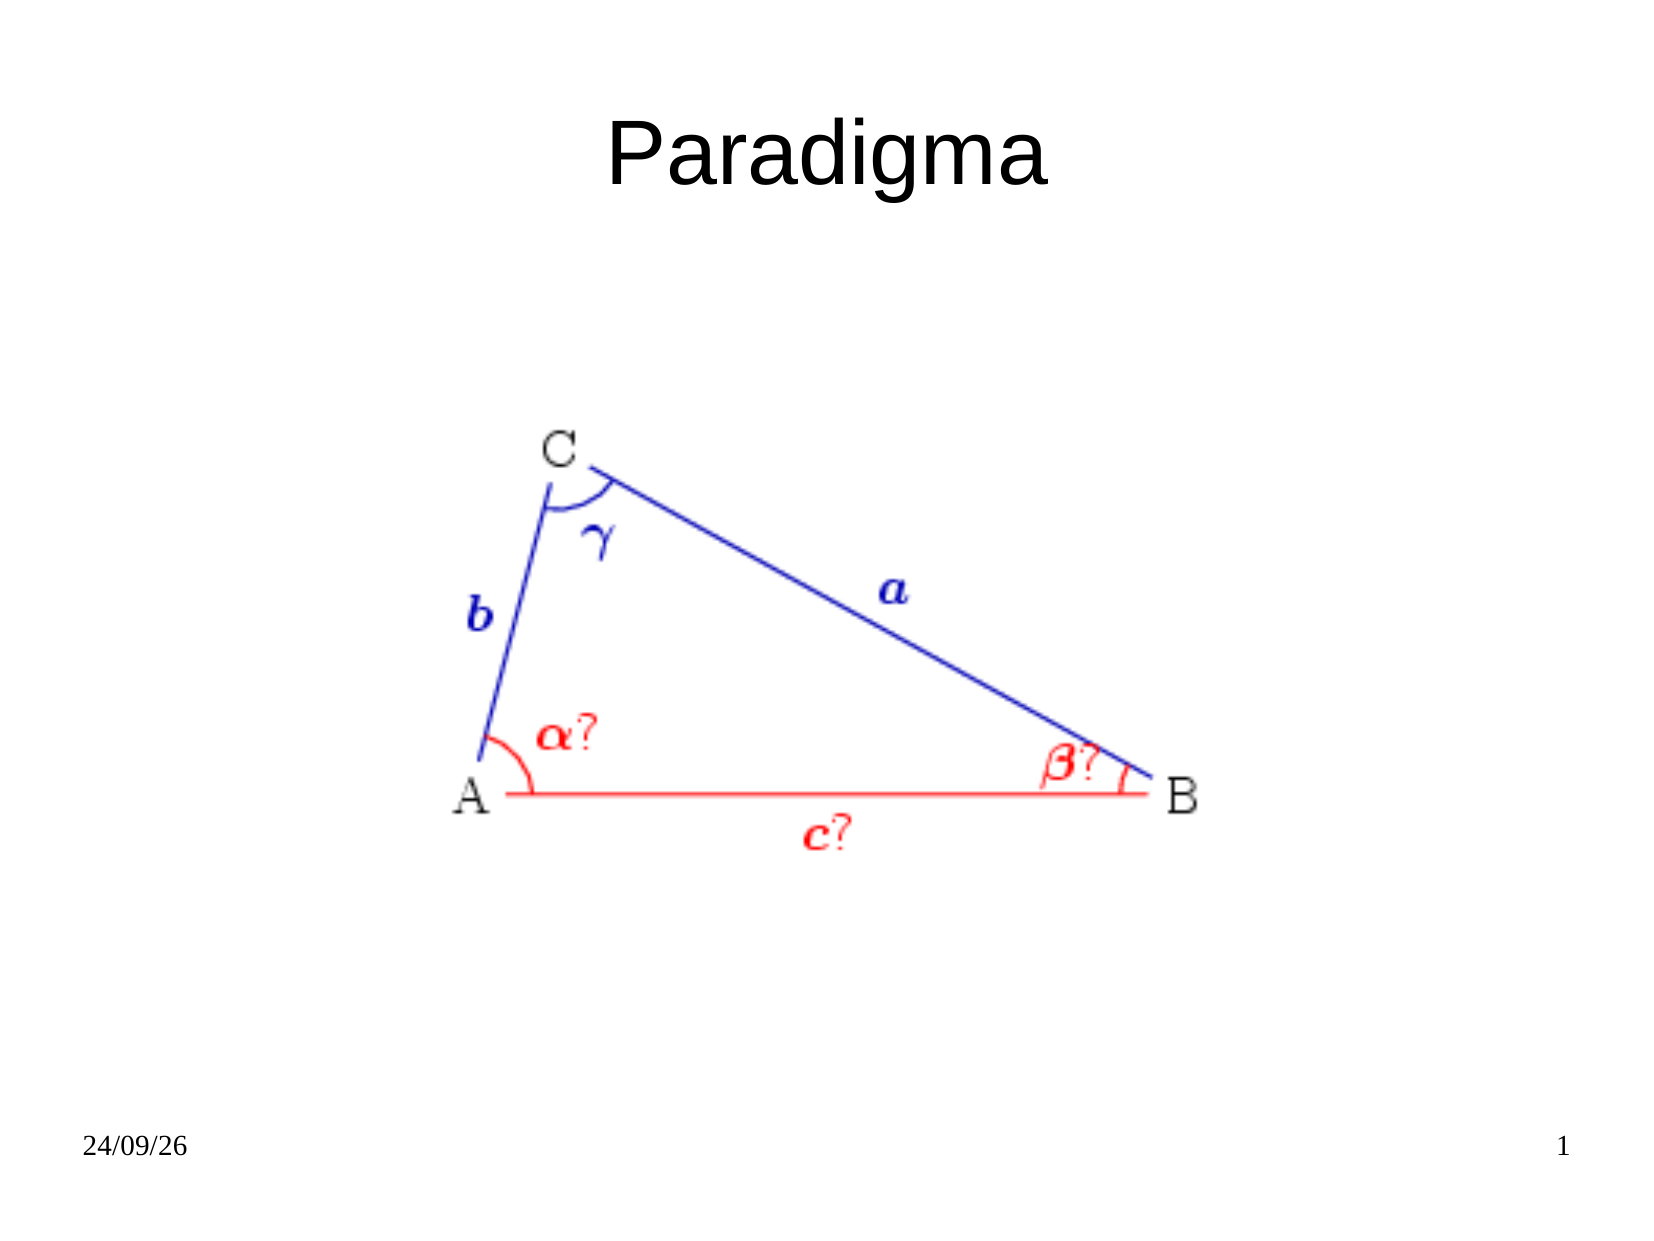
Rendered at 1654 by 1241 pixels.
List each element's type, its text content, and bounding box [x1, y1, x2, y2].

title Paradigma [82, 49, 1571, 257]
picture [425, 389, 1229, 863]
